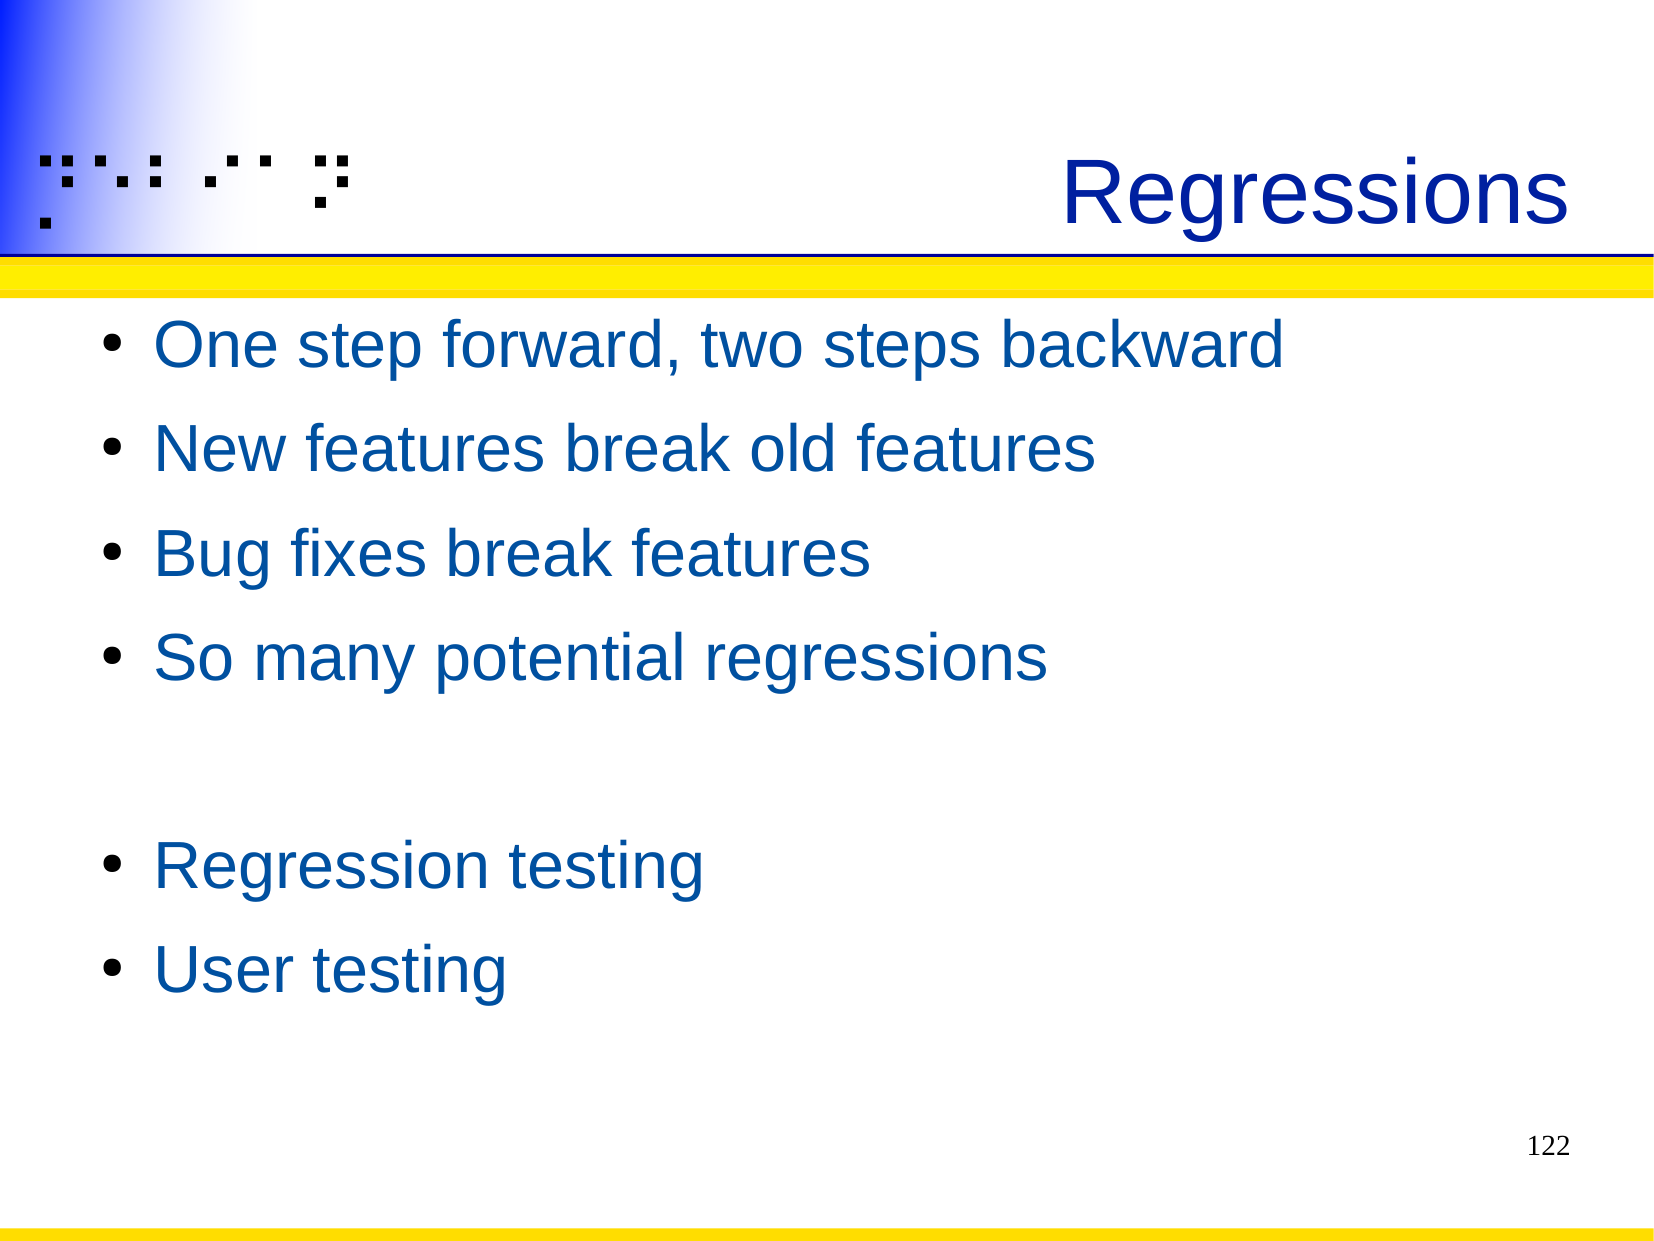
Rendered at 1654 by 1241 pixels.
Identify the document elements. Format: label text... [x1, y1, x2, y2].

list One step forward, two steps backward New features break old features Bug fixes break features So many potential regressions Regression testing User testing [82, 307, 1571, 1126]
title Regressions [372, 126, 1571, 257]
